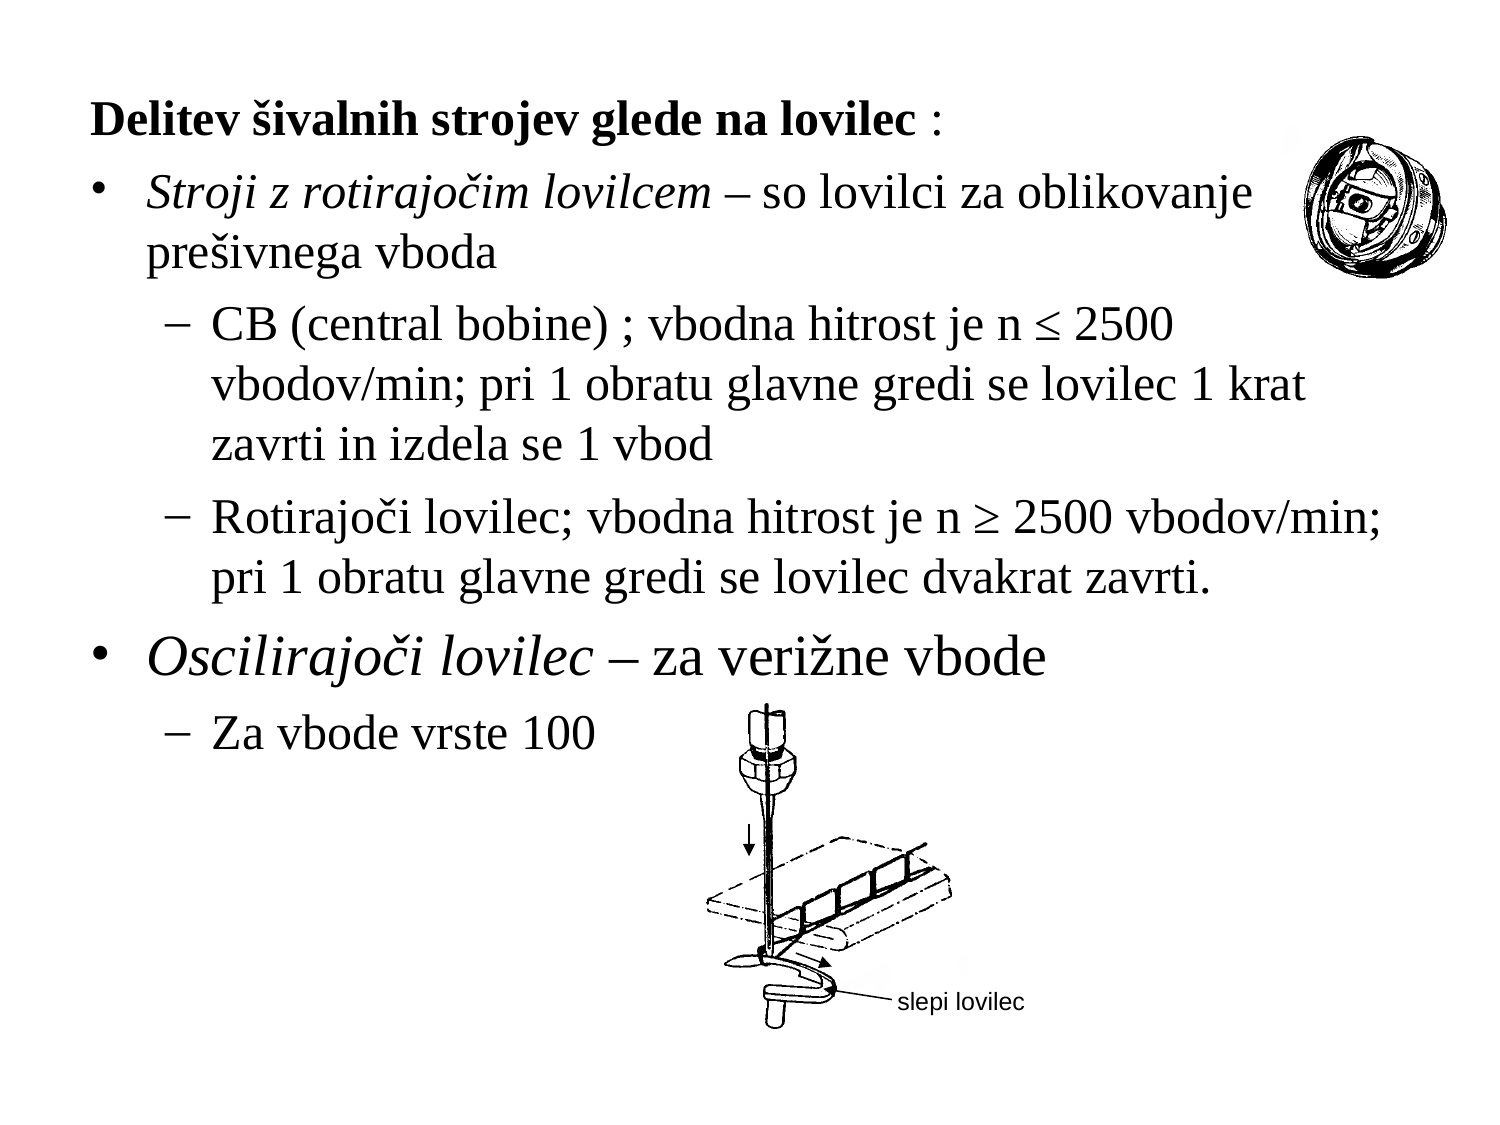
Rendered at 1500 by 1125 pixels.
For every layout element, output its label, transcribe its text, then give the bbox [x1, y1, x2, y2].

list Delitev šivalnih strojev glede na lovilec : Stroji z rotirajočim lovilcem – so lovilci za oblikovanje prešivnega vboda CB (central bobine) ; vbodna hitrost je n ≤ 2500 vbodov/min; pri 1 obratu glavne gredi se lovilec 1 krat zavrti in izdela se 1 vbod Rotirajoči lovilec; vbodna hitrost je n ≥ 2500 vbodov/min; pri 1 obratu glavne gredi se lovilec dvakrat zavrti. Oscilirajoči lovilec – za verižne vbode Za vbode vrste 100 [75, 78, 1426, 1006]
picture [1257, 113, 1466, 291]
text_box slepi lovilec [882, 978, 1055, 1018]
picture [643, 692, 974, 1047]
